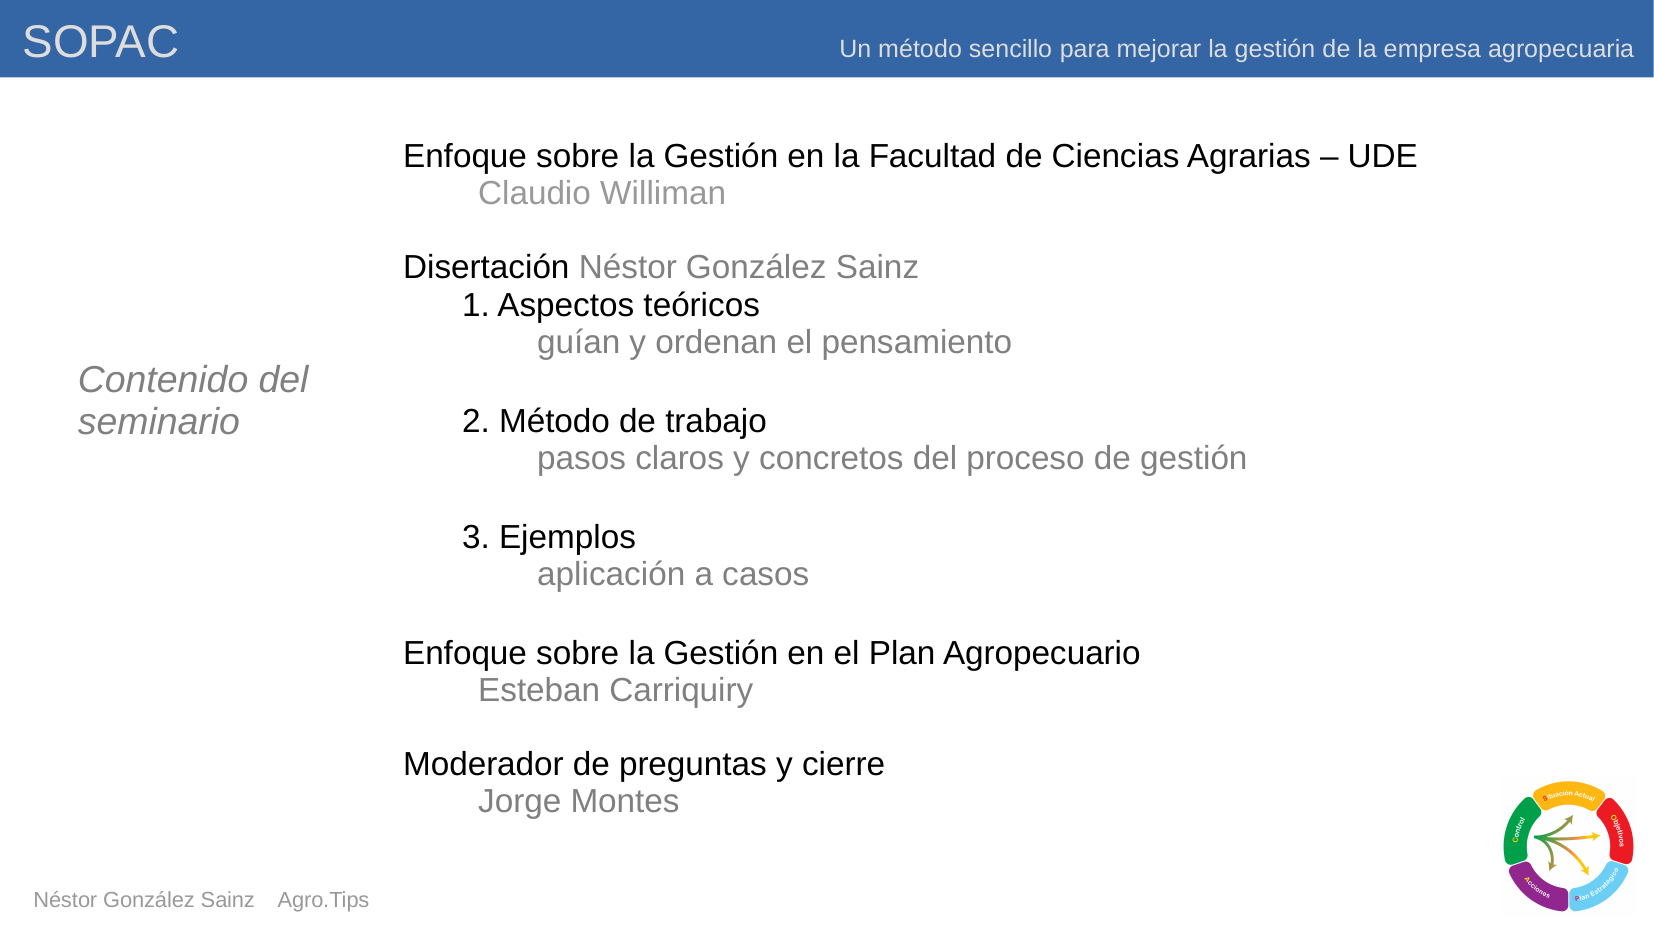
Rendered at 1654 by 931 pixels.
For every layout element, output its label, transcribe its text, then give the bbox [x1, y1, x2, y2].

text_box Enfoque sobre la Gestión en la Facultad de Ciencias Agrarias – UDE Claudio Williman Disertación Néstor González Sainz 1. Aspectos teóricos guían y ordenan el pensamiento 2. Método de trabajo pasos claros y concretos del proceso de gestión 3. Ejemplos aplicación a casos Enfoque sobre la Gestión en el Plan Agropecuario Esteban Carriquiry Moderador de preguntas y cierre Jorge Montes [388, 130, 1468, 864]
text_box Contenido del seminario [63, 351, 326, 451]
picture [1500, 776, 1637, 917]
